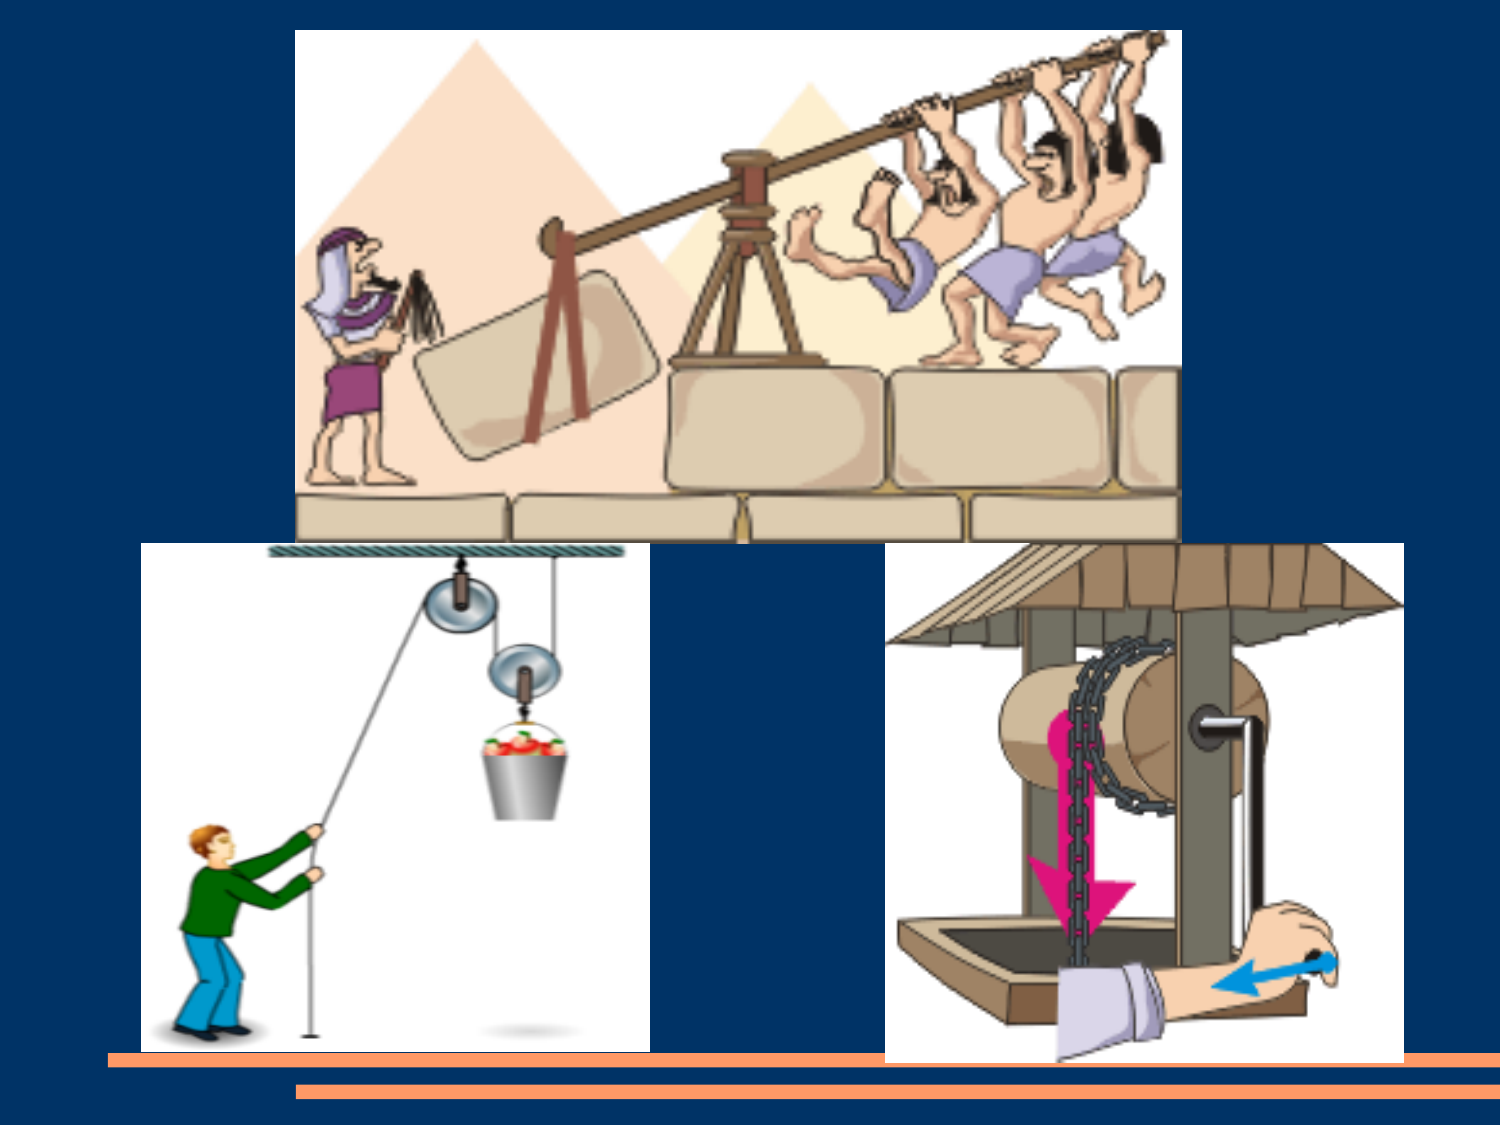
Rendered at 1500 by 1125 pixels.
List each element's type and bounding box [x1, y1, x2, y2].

picture [141, 543, 650, 1052]
text_box [295, 30, 1182, 544]
picture [885, 543, 1404, 1063]
